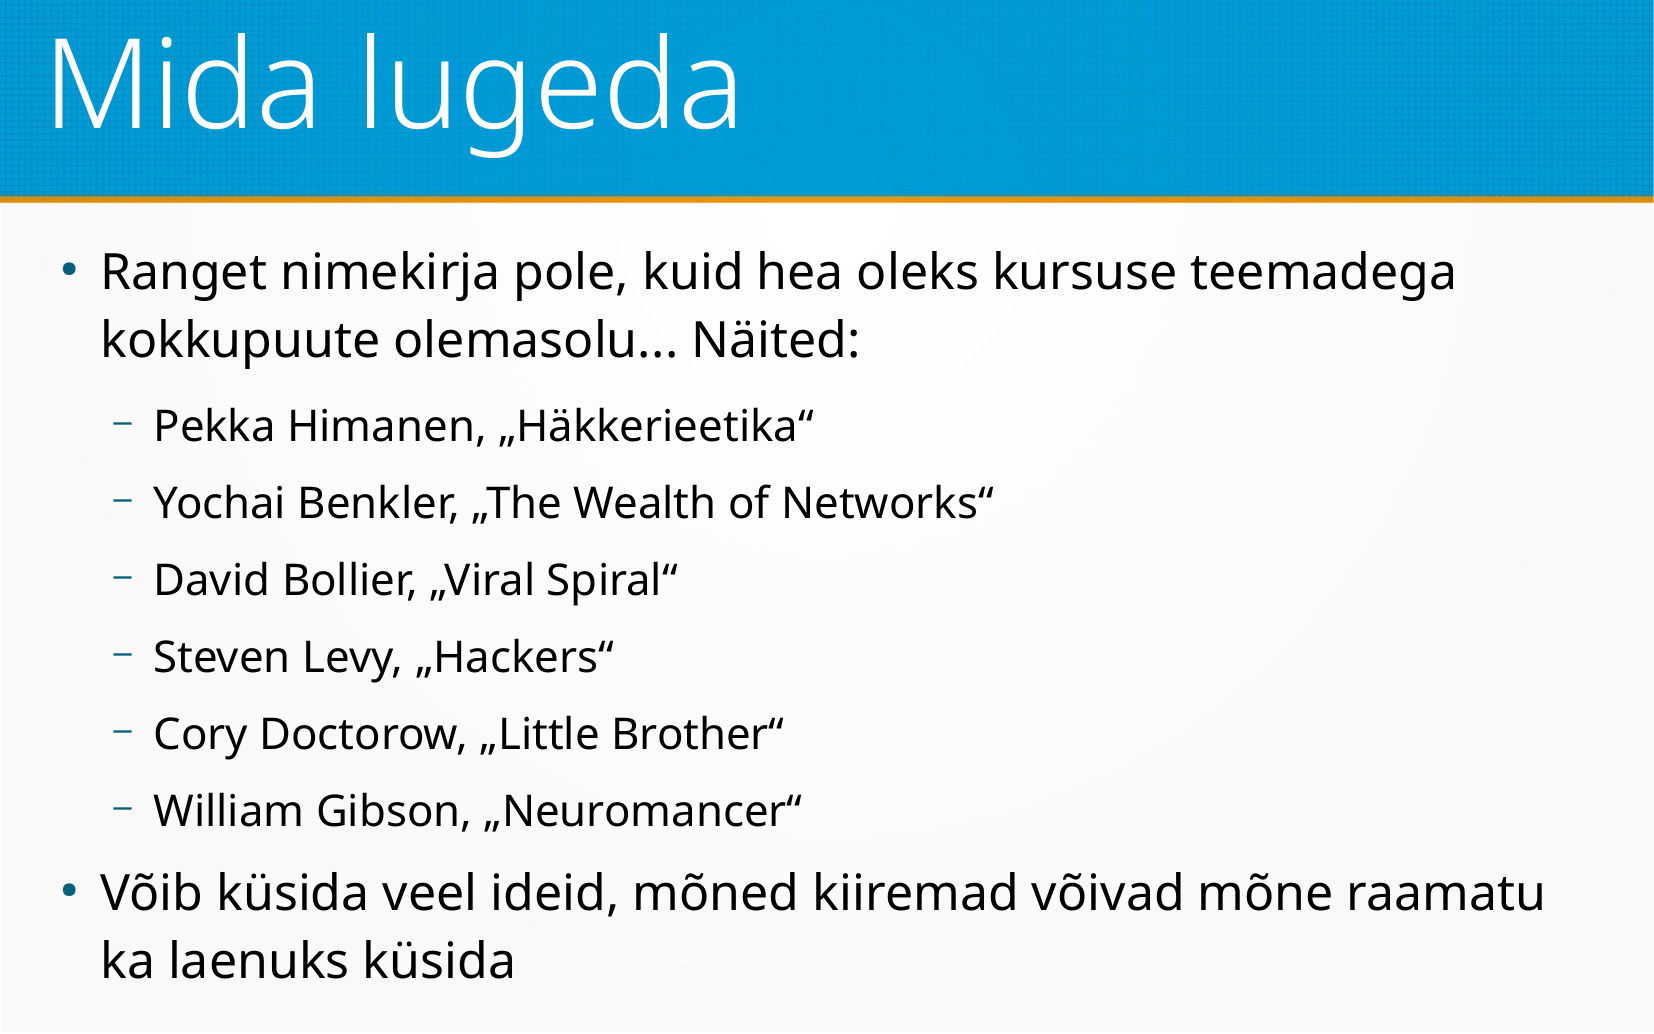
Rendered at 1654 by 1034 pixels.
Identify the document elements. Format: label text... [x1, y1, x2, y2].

title Mida lugeda [43, 0, 1619, 166]
picture [0, 195, 1654, 1034]
list Ranget nimekirja pole, kuid hea oleks kursuse teemadega kokkupuute olemasolu... Näited: Pekka Himanen, „Häkkerieetika“ Yochai Benkler, „The Wealth of Networks“ David Bollier, „Viral Spiral“ Steven Levy, „Hackers“ Cory Doctorow, „Little Brother“ William Gibson, „Neuromancer“ Võib küsida veel ideid, mõned kiiremad võivad mõne raamatu ka laenuks küsida [47, 236, 1607, 1002]
